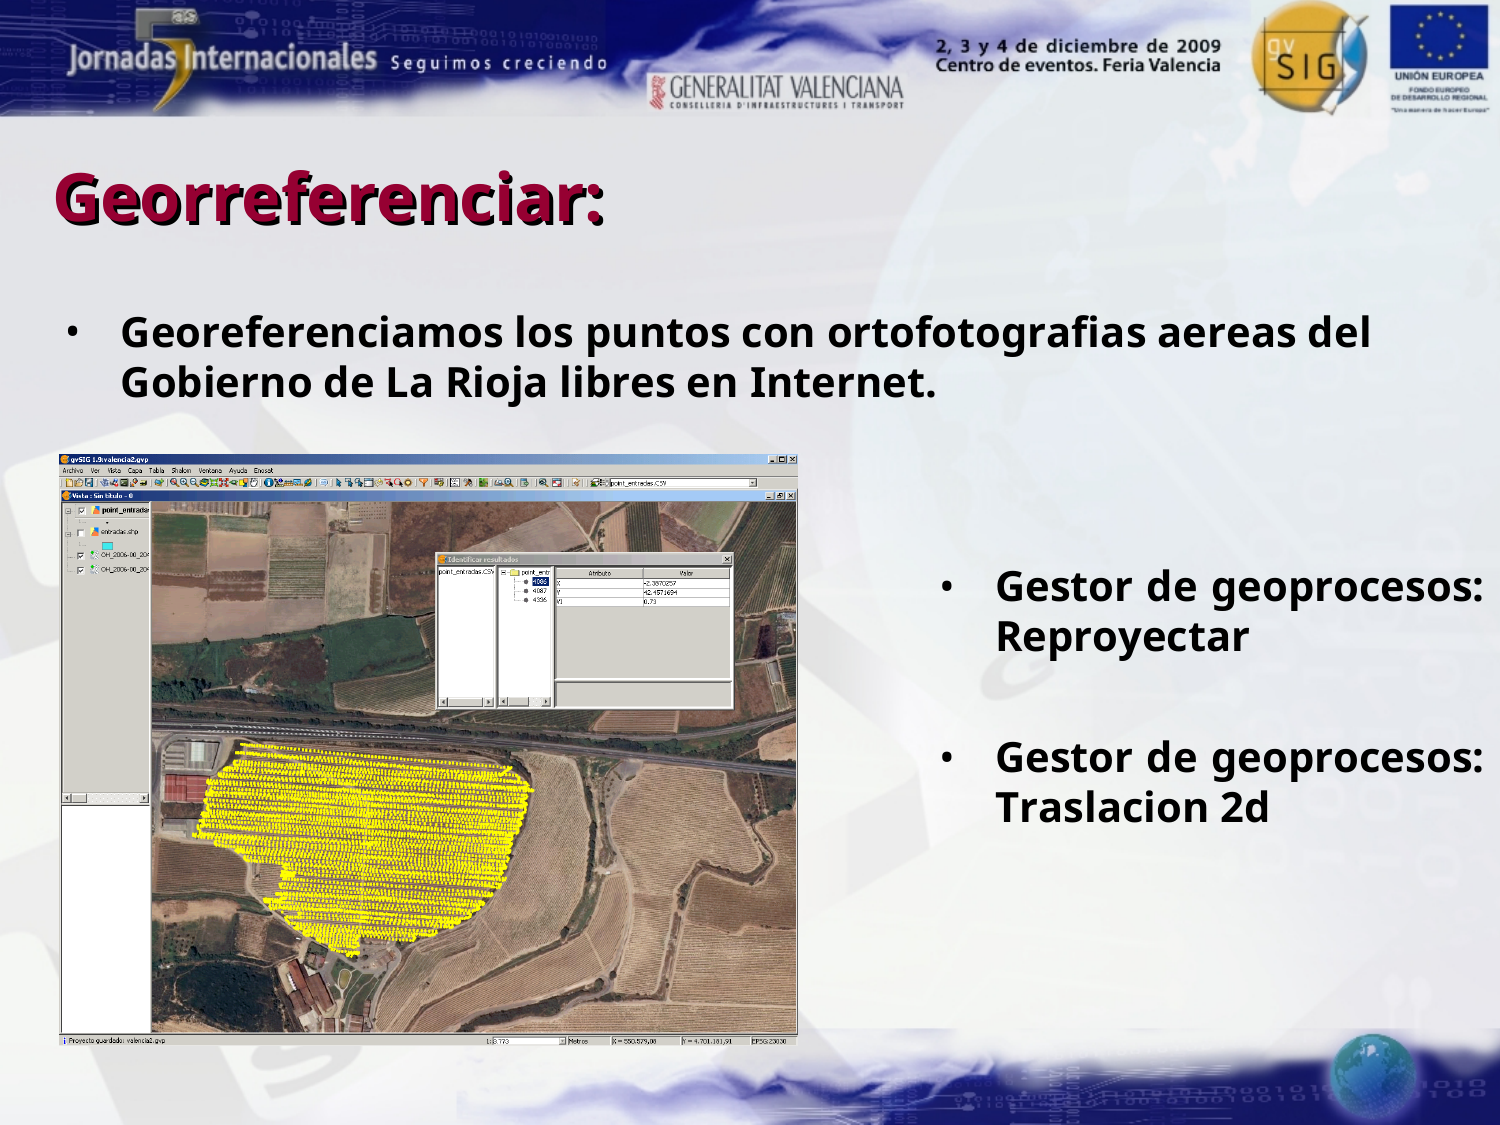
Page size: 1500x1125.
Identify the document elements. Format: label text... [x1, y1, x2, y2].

picture [0, 0, 1500, 1125]
text_box Gestor de geoprocesos: Reproyectar Gestor de geoprocesos: Traslacion 2d [924, 552, 1500, 1087]
list Georeferenciamos los puntos con ortofotografias aereas del Gobierno de La Rioja libres en Internet. [50, 177, 1450, 476]
title Georreferenciar: [37, 120, 1113, 271]
